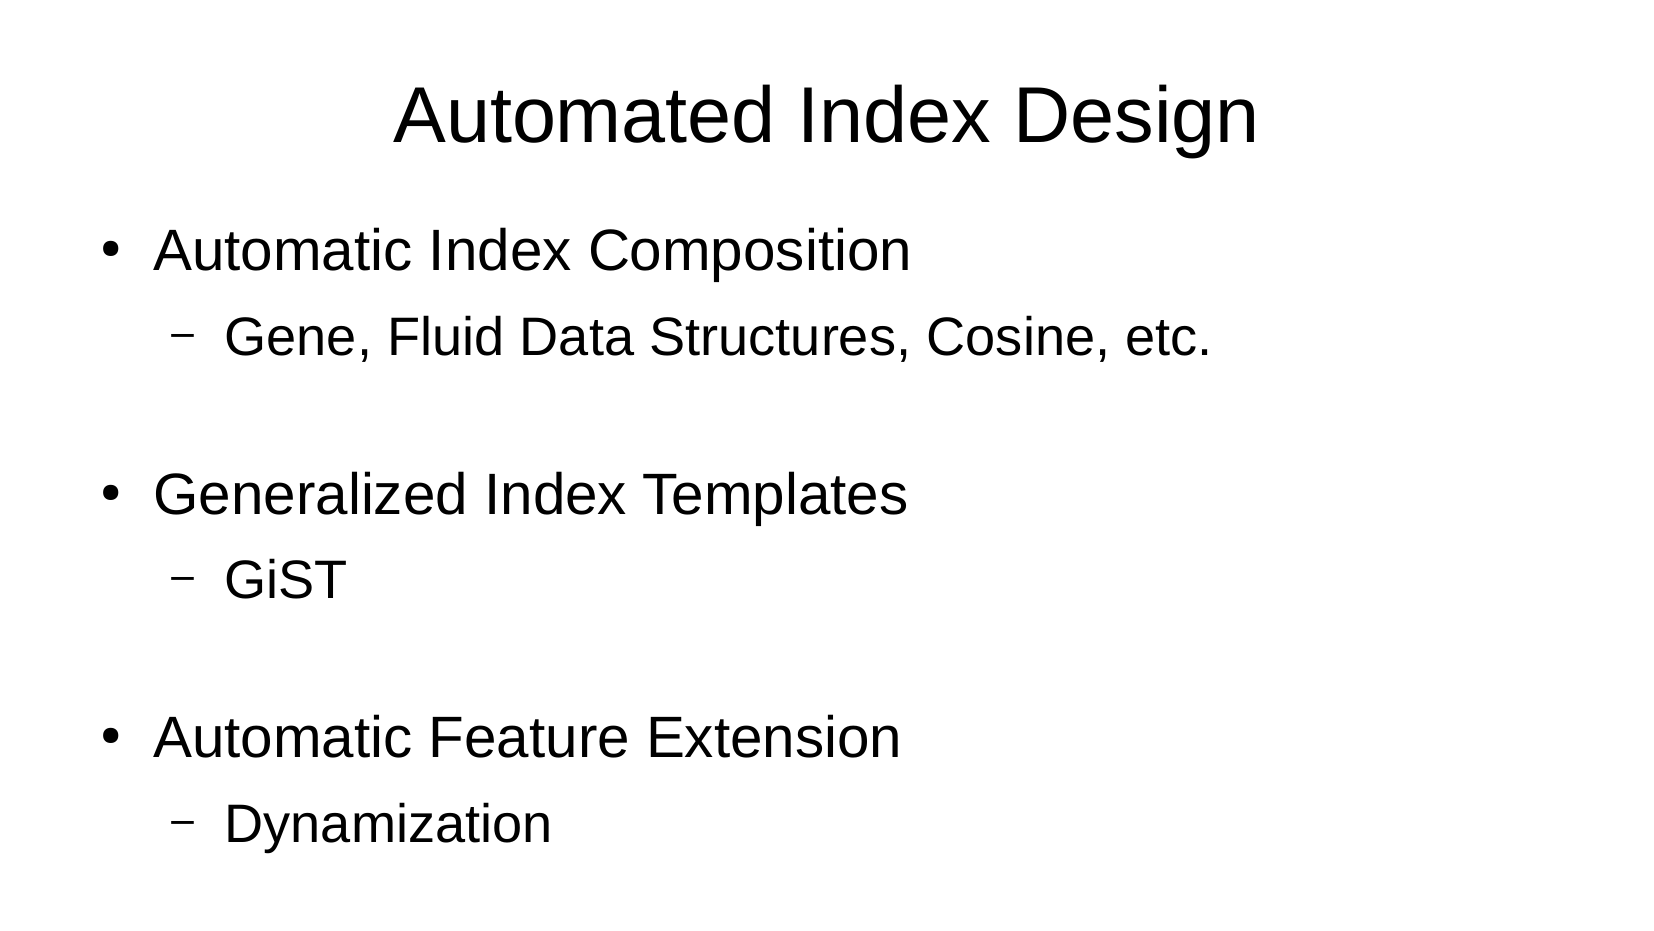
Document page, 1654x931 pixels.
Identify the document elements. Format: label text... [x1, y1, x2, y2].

list Automatic Index Composition Gene, Fluid Data Structures, Cosine, etc. Generalized Index Templates GiST Automatic Feature Extension Dynamization [82, 217, 1571, 931]
title Automated Index Design [82, 37, 1571, 193]
